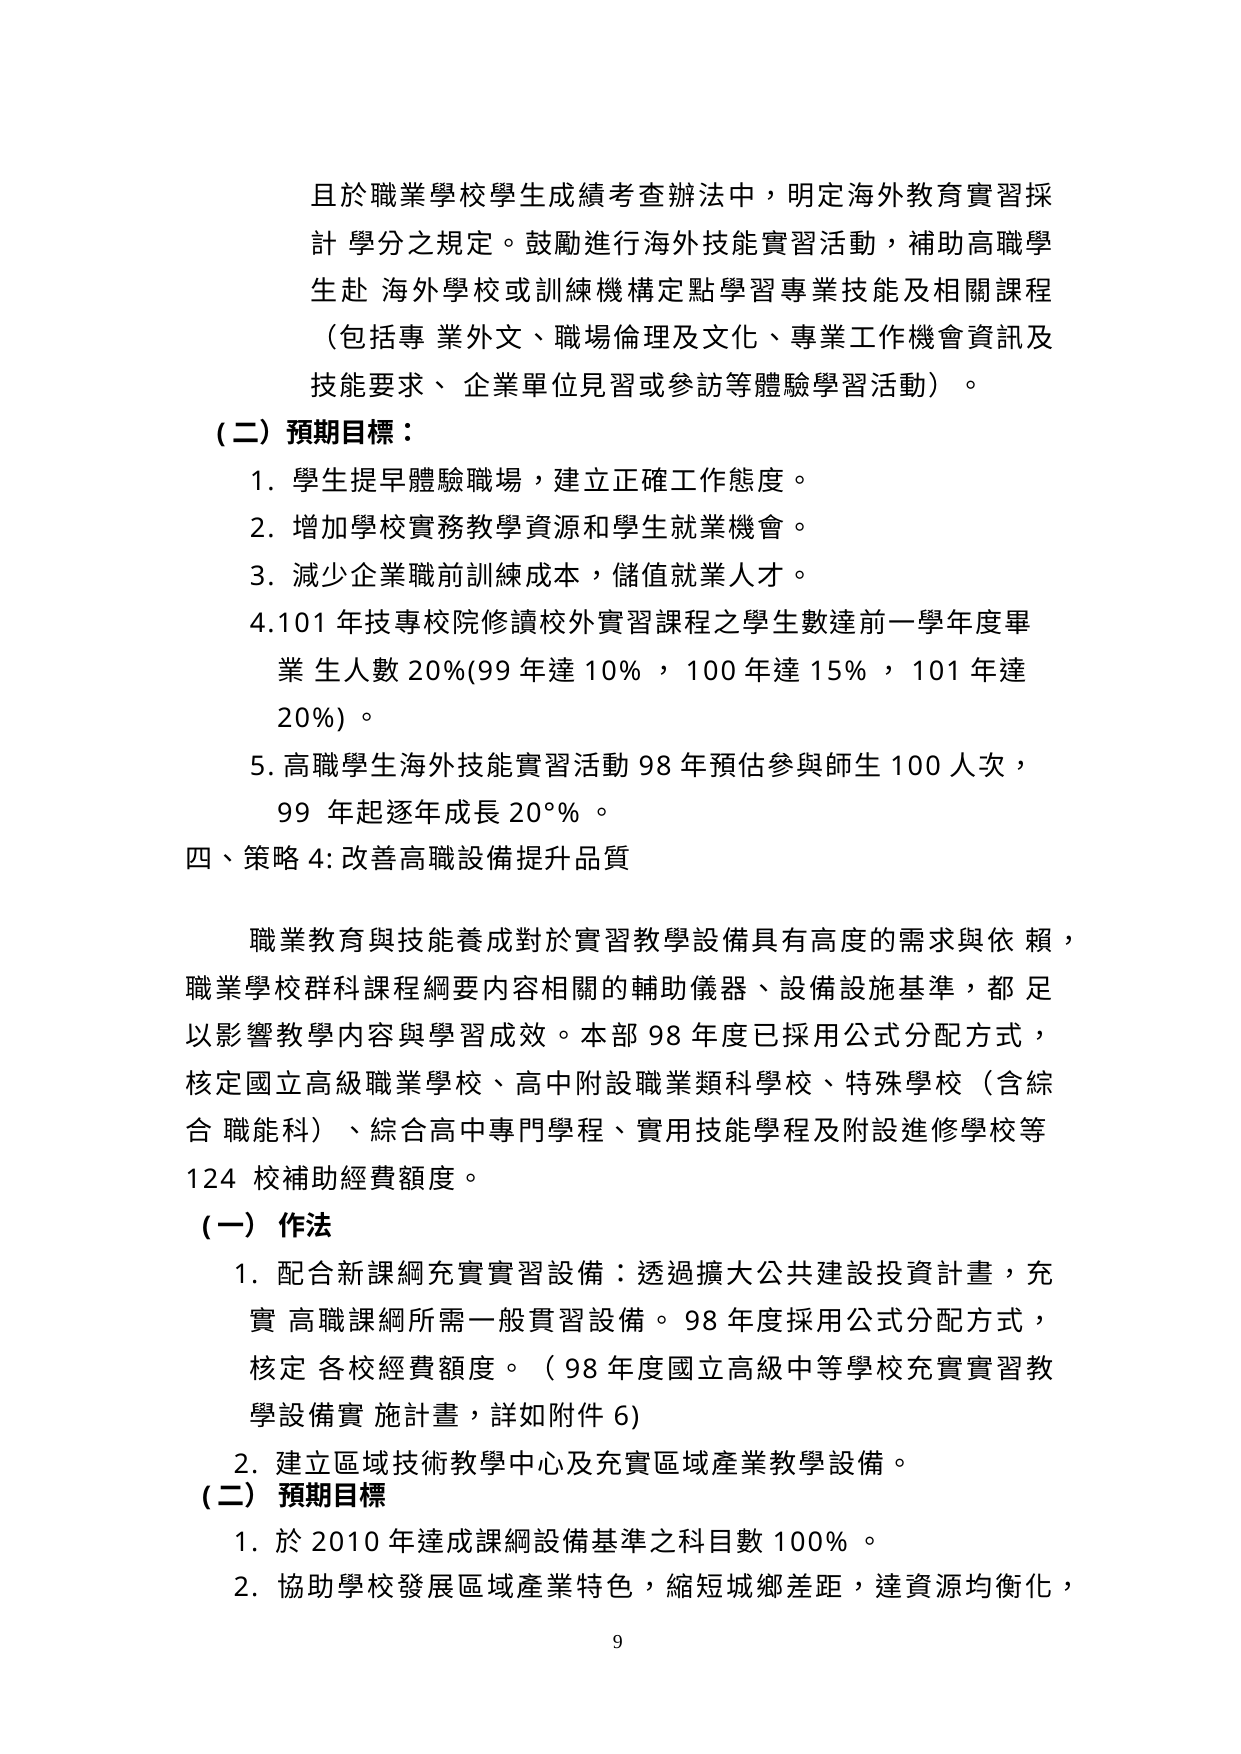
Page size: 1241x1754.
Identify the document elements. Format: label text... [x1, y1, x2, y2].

text_box 9 [613, 1636, 619, 1647]
text_box 9 [613, 1629, 628, 1649]
text_box 且於職業學校學生成績考查辦法中，明定海外教育實習採計 學分之規定。鼓勵進行海外技能實習活動，補助高職學生赴 海外學校或訓練機構定點學習專業技能及相關課程（包括專 業外文、職場倫理及文化、專業工作機會資訊及技能要求、 企業單位見習或參訪等體驗學習活動）。 (二）預期目標： 1. 學生提早體驗職場，建立正確工作態度。 2. 增加學校實務教學資源和學生就業機會。 3. 減少企業職前訓練成本，儲值就業人才。 4.101年技專校院修讀校外實習課程之學生數達前一學年度畢業 生人數20%(99年達10%，100年達15%，101年達20%)。 5.高職學生海外技能實習活動98年預估參與師生100人次，99 年起逐年成長20°%。 四、策略4:改善高職設備提升品質 職業教育與技能養成對於實習教學設備具有高度的需求與依 賴，職業學校群科課程綱要内容相關的輔助儀器、設備設施基準，都 足以影響教學内容與學習成效。本部98年度已採用公式分配方式， 核定國立高級職業學校、高中附設職業類科學校、特殊學校（含綜合 職能科）、綜合高中專門學程、實用技能學程及附設進修學校等124 校補助經費額度。 (一） 作法 1. 配合新課綱充實實習設備：透過擴大公共建設投資計晝，充實 高職課綱所需一般貫習設備。98年度採用公式分配方式，核定 各校經費額度。（98年度國立高級中等學校充實實習教學設備實 施計晝，詳如附件6) 2. 建立區域技術教學中心及充實區域產業教學設備。 (二） 預期目標 1. 於2010年達成課綱設備基準之科目數100%。 2. 協助學校發展區域產業特色，縮短城鄉差距，達資源均衡化， [185, 163, 1055, 1596]
